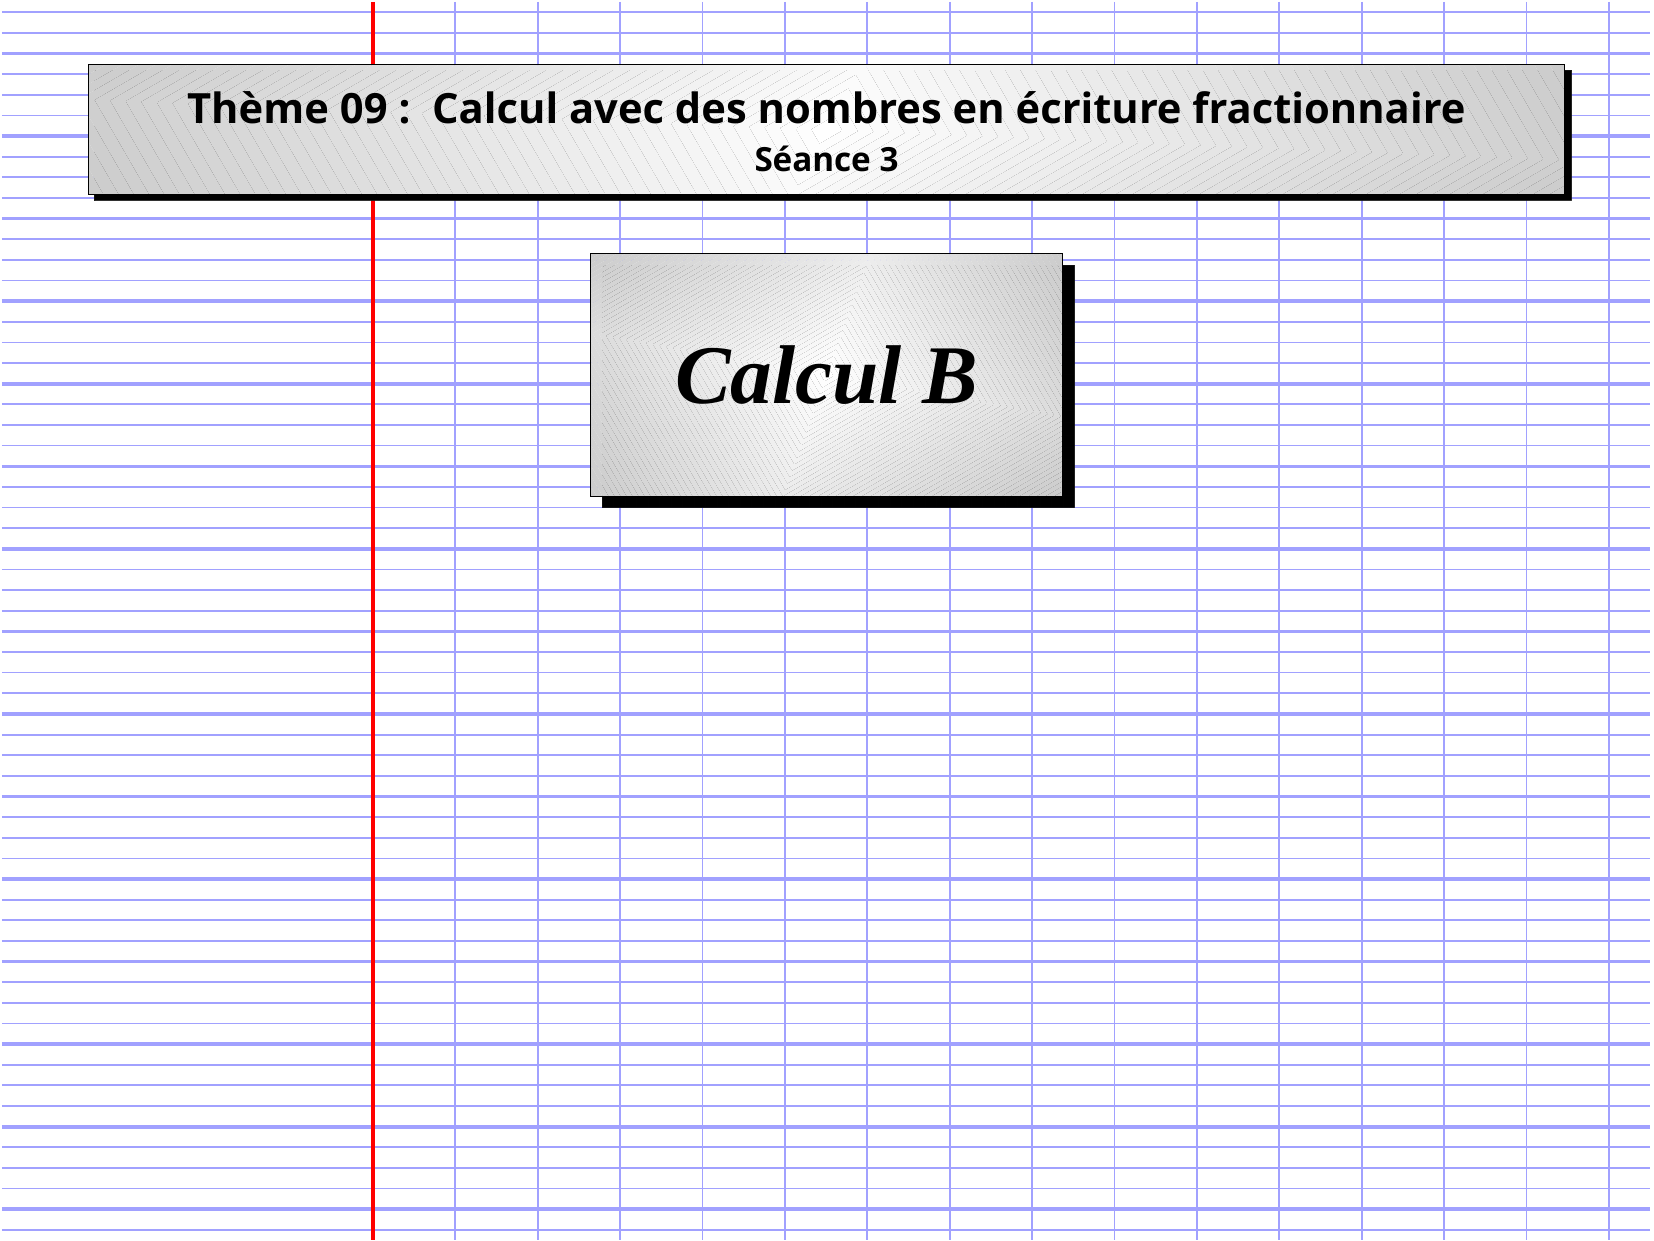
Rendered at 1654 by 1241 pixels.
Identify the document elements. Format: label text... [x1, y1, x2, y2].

text_box Calcul B [590, 253, 1063, 497]
picture [0, 0, 1654, 1241]
text_box Thème 09 : Calcul avec des nombres en écriture fractionnaire Séance 3 [88, 64, 1565, 195]
